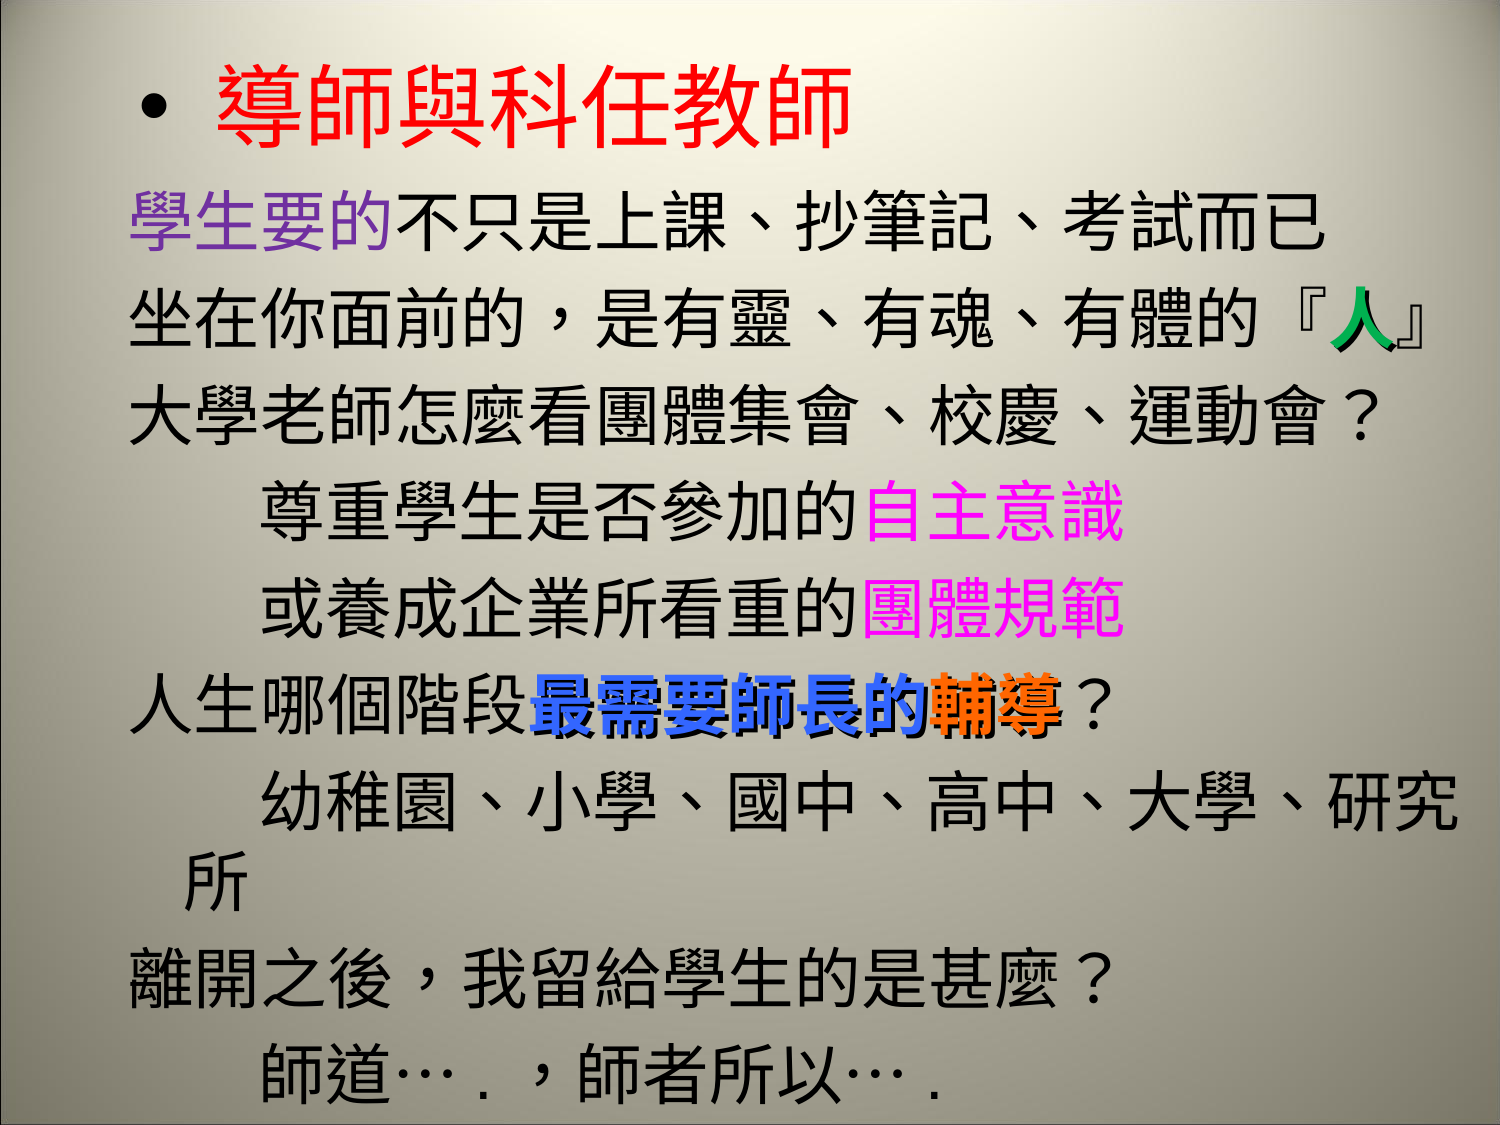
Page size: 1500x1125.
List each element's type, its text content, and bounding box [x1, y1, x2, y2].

text_box 學生要的不只是上課、抄筆記、考試而已 坐在你面前的，是有靈、有魂、有體的『人』 大學老師怎麼看團體集會、校慶、運動會？ 尊重學生是否參加的自主意識 或養成企業所看重的團體規範 人生哪個階段最需要師長的輔導？ 幼稚園、小學、國中、高中、大學、研究所 離開之後，我留給學生的是甚麼？ 師道….，師者所以…. [112, 172, 1500, 1047]
text_box 導師與科任教師 [124, 43, 1329, 168]
